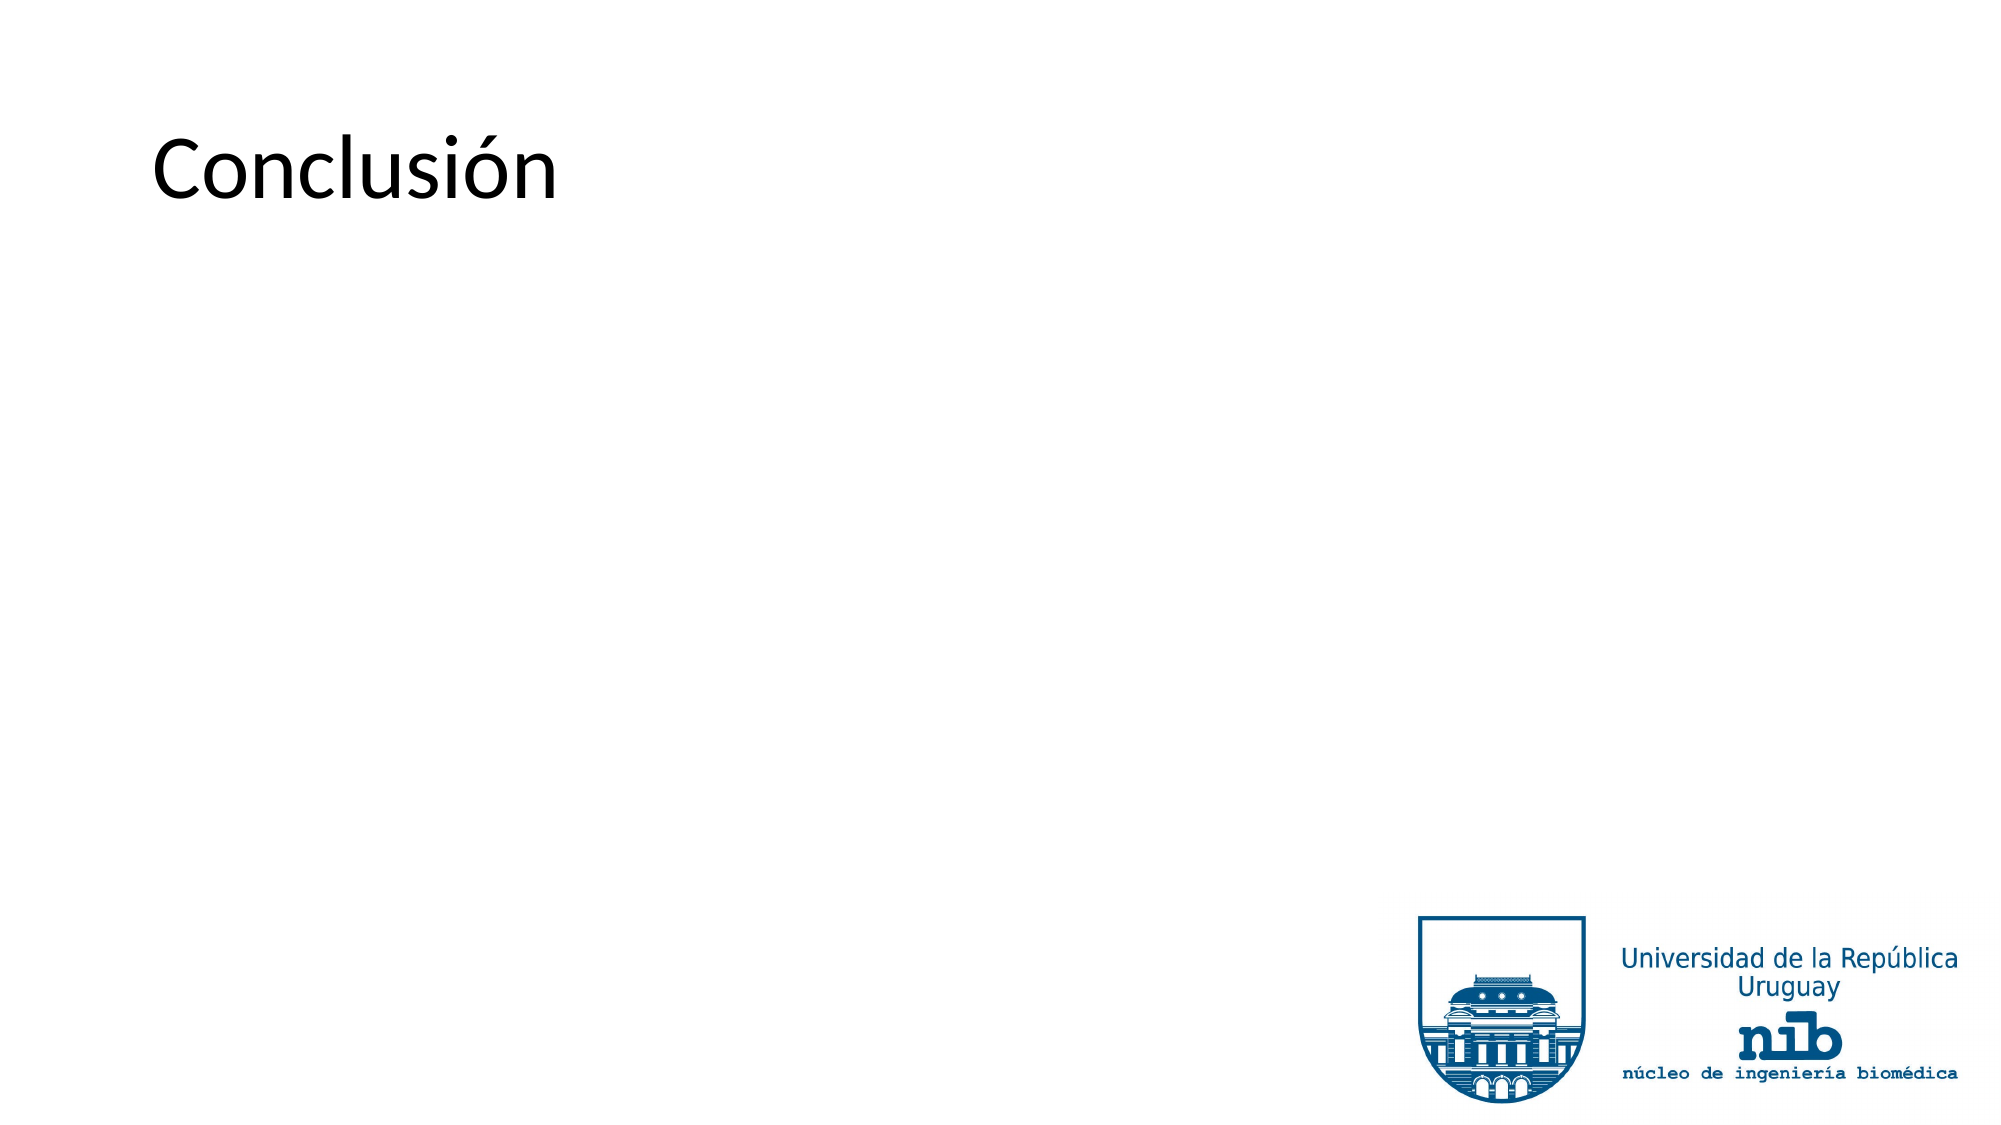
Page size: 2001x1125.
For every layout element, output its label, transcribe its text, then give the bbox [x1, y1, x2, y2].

picture [1378, 892, 2000, 1125]
title Conclusión [137, 59, 1863, 278]
